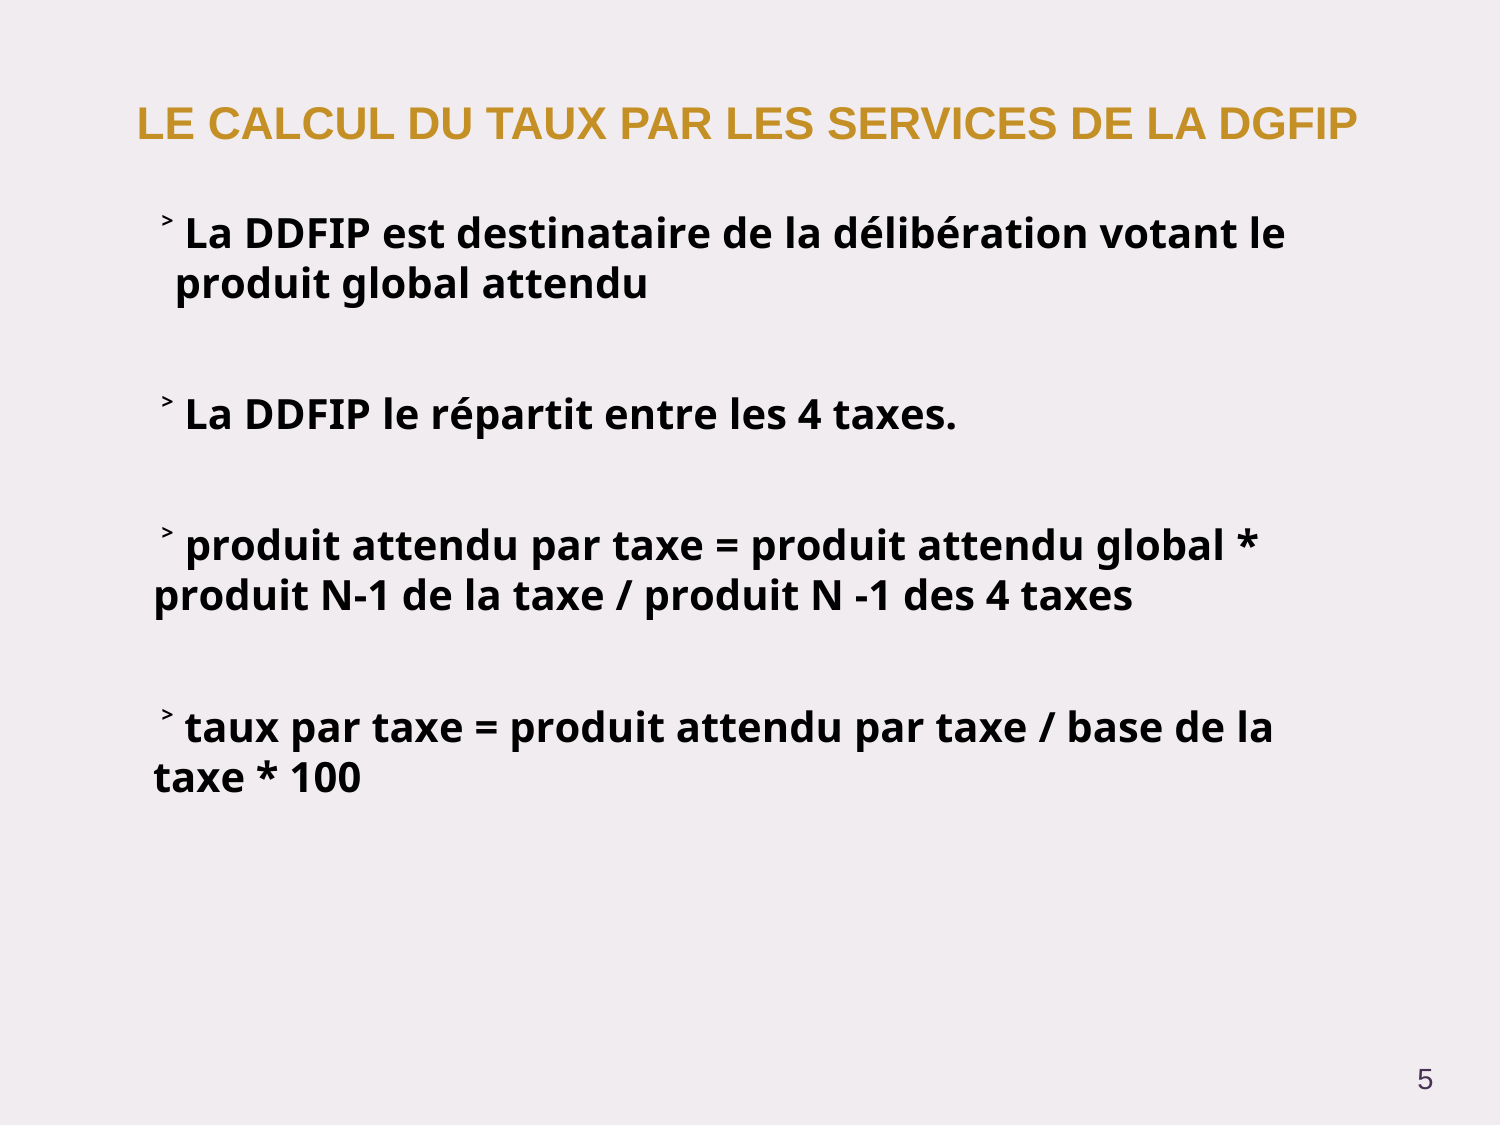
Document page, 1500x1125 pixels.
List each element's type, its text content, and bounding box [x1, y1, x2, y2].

title LE CALCUL DU TAUX PAR LES SERVICES DE LA DGFIP [121, 68, 1438, 180]
list ˃ La DDFIP est destinataire de la délibération votant le produit global attendu ˃ La DDFIP le répartit entre les 4 taxes. ˃ produit attendu par taxe = produit attendu global * produit N-1 de la taxe / produit N -1 des 4 taxes ˃ taux par taxe = produit attendu par taxe / base de la taxe * 100 [126, 206, 1383, 978]
